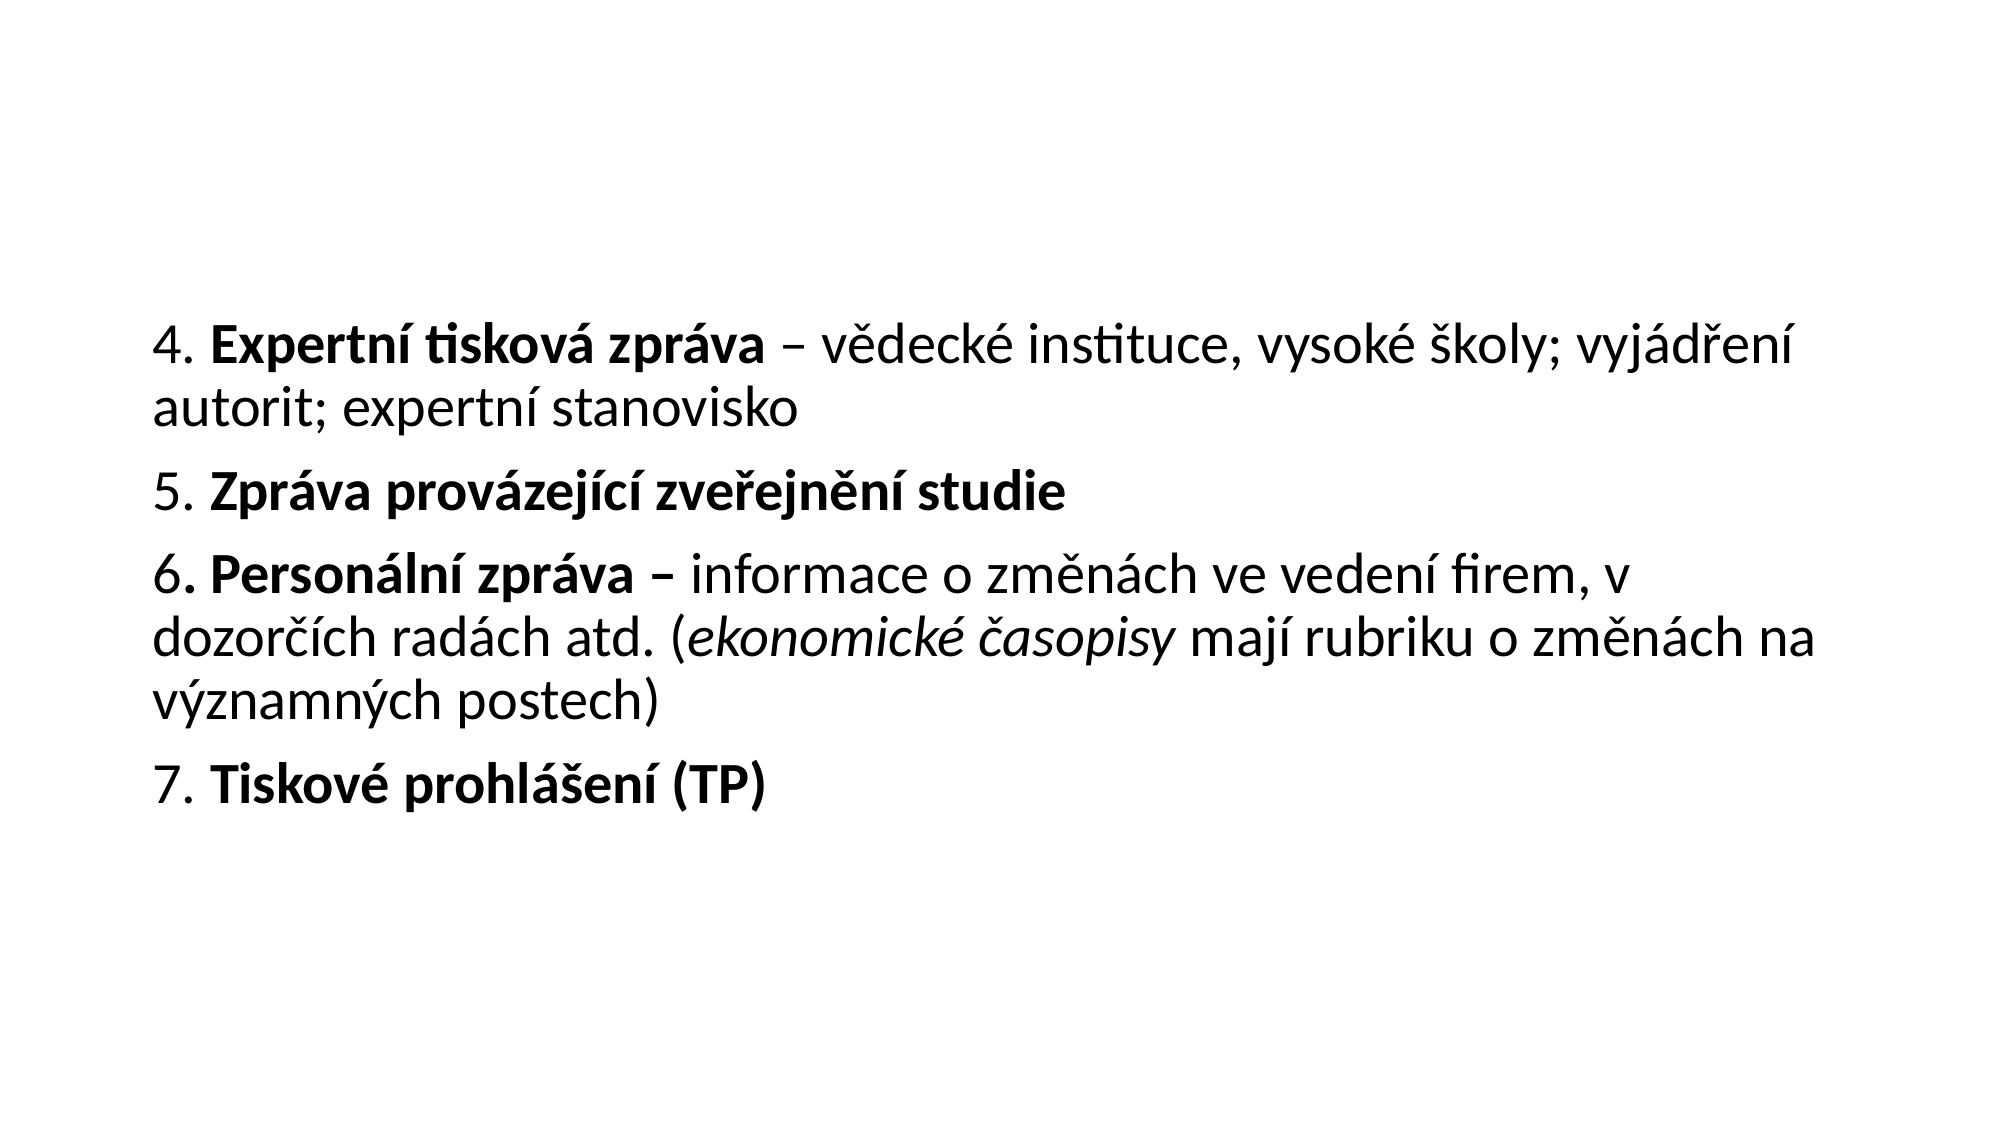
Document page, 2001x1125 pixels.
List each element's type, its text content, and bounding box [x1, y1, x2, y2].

list 4. Expertní tisková zpráva – vědecké instituce, vysoké školy; vyjádření autorit; expertní stanovisko 5. Zpráva provázející zveřejnění studie 6. Personální zpráva – informace o změnách ve vedení firem, v dozorčích radách atd. (ekonomické časopisy mají rubriku o změnách na významných postech) 7. Tiskové prohlášení (TP) [137, 305, 1863, 1020]
